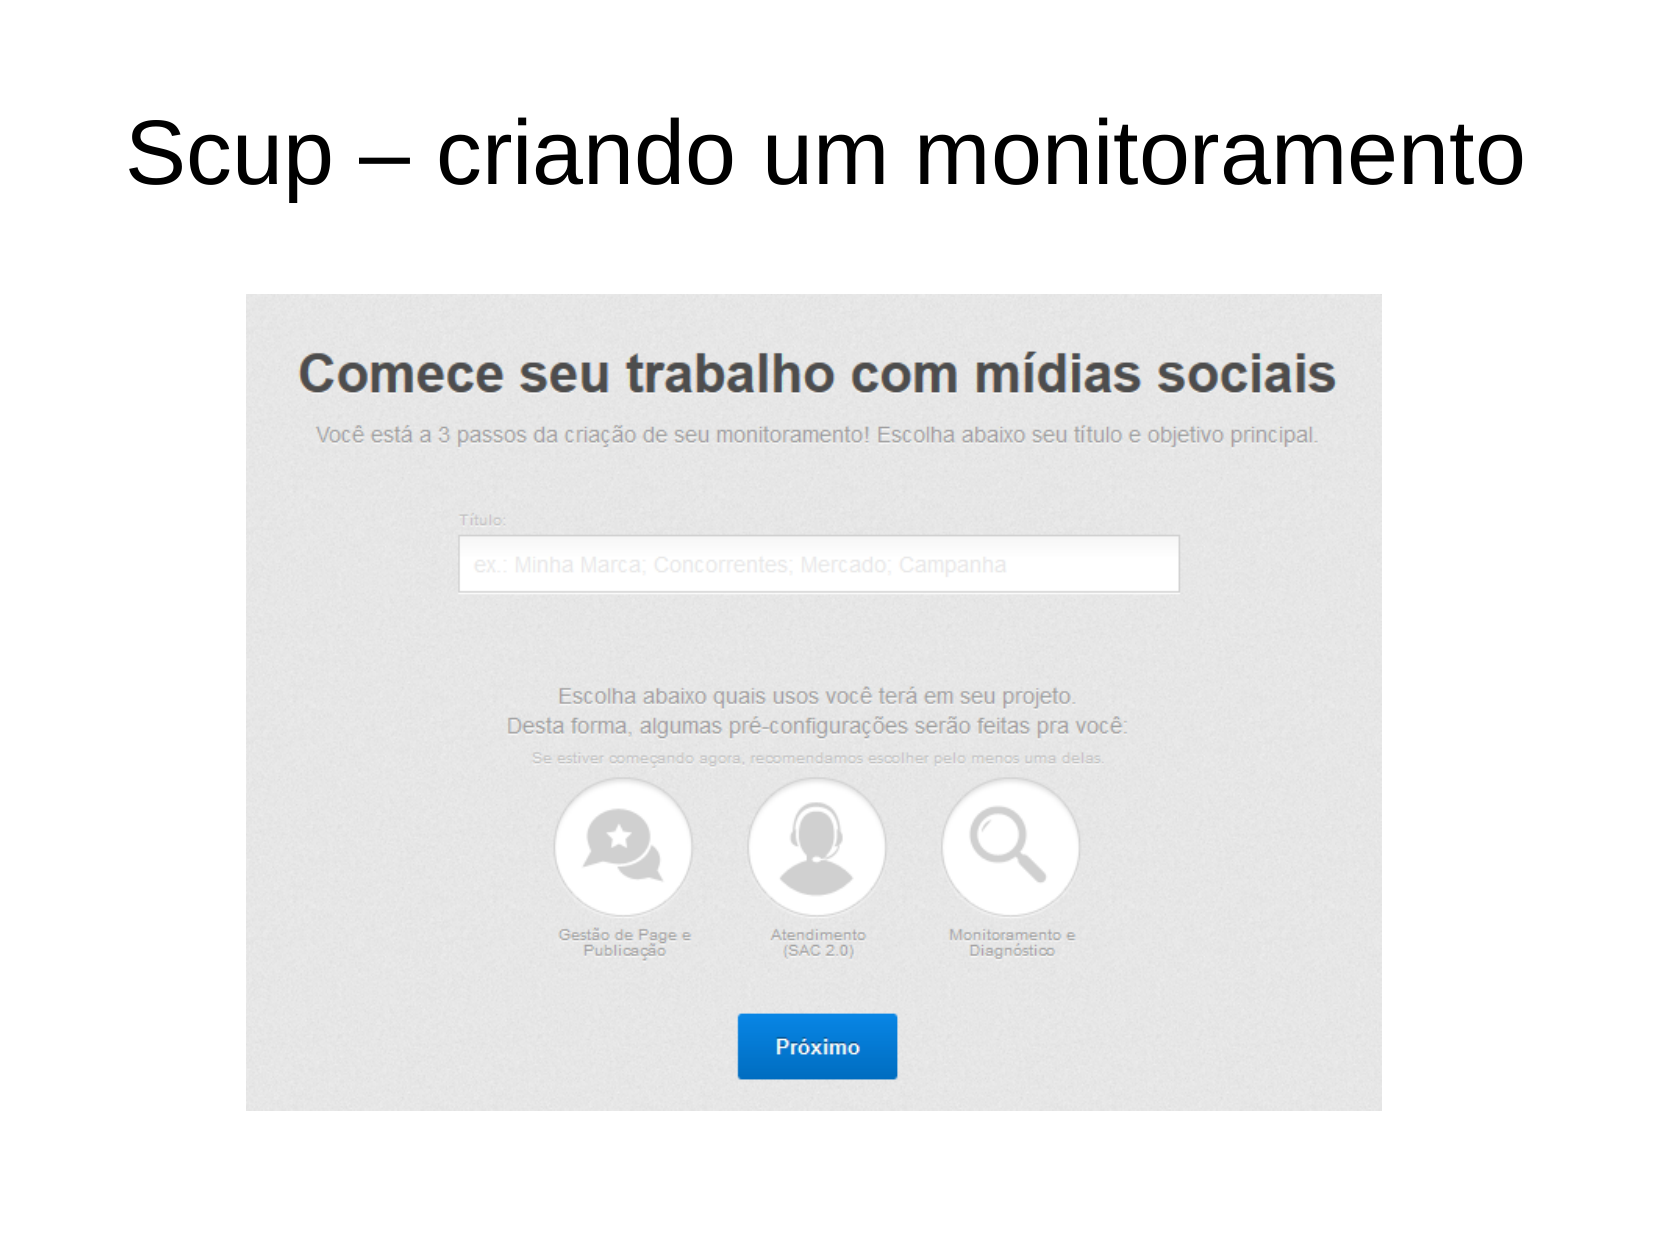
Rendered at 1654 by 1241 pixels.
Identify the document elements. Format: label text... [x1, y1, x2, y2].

picture [246, 294, 1382, 1111]
title Scup – criando um monitoramento [82, 49, 1571, 257]
